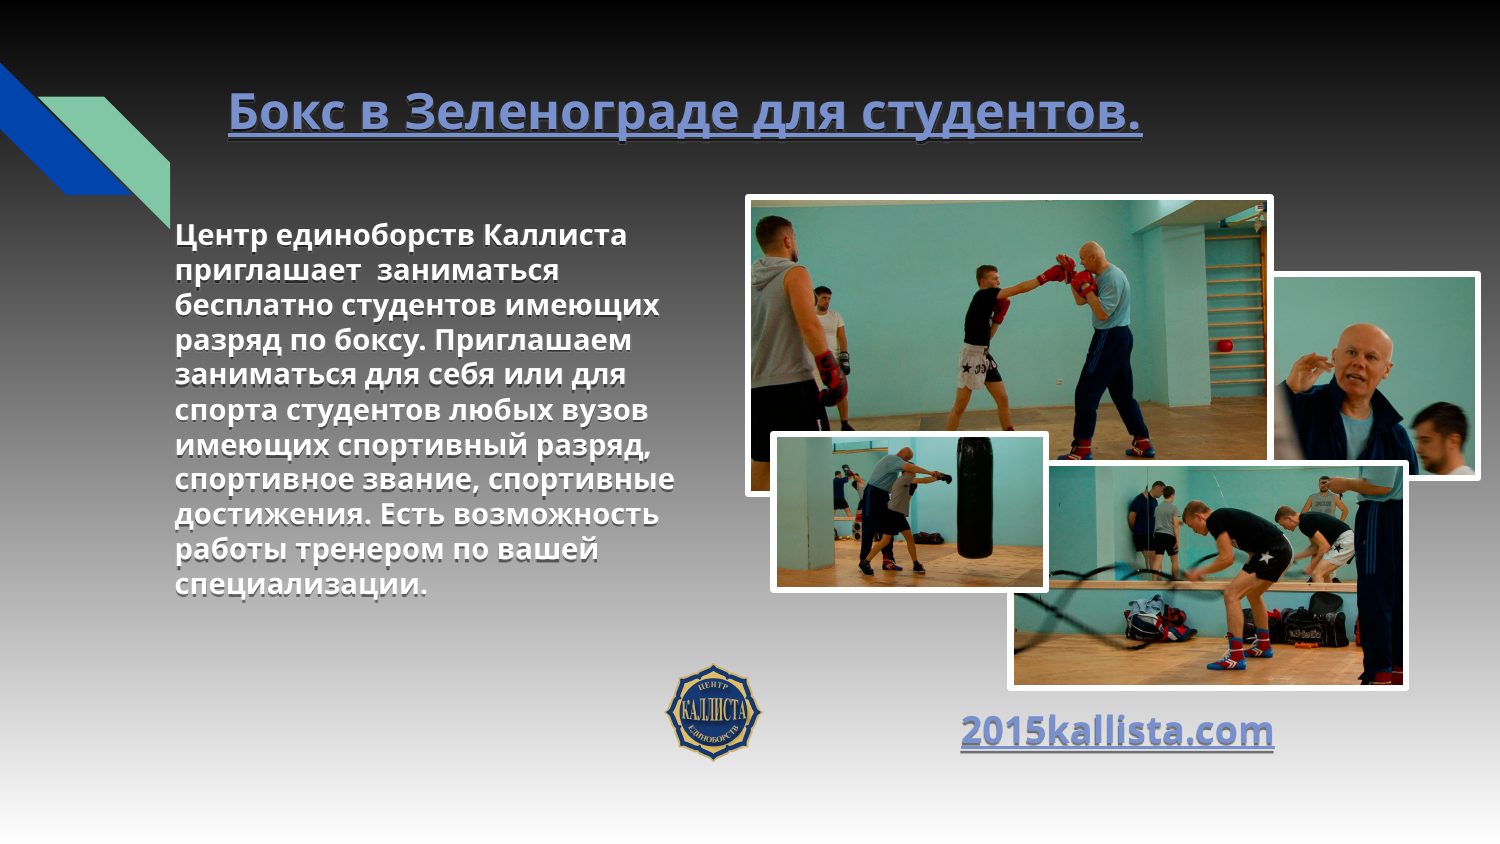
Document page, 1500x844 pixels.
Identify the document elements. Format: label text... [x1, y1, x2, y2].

text_box 2015kallista.com [751, 690, 1485, 773]
picture [1274, 277, 1475, 476]
picture [776, 436, 1044, 587]
list Центр единоборств Каллиста приглашает заниматься бесплатно студентов имеющих разряд по боксу. Приглашаем заниматься для себя или для спорта студентов любых вузов имеющих спортивный разряд, спортивное звание, спортивные достижения. Есть возможность работы тренером по вашей специализации. [159, 201, 727, 735]
picture [1013, 465, 1403, 685]
picture [613, 645, 814, 779]
title Бокс в Зеленограде для студентов. [212, 64, 1368, 215]
picture [751, 200, 1268, 491]
